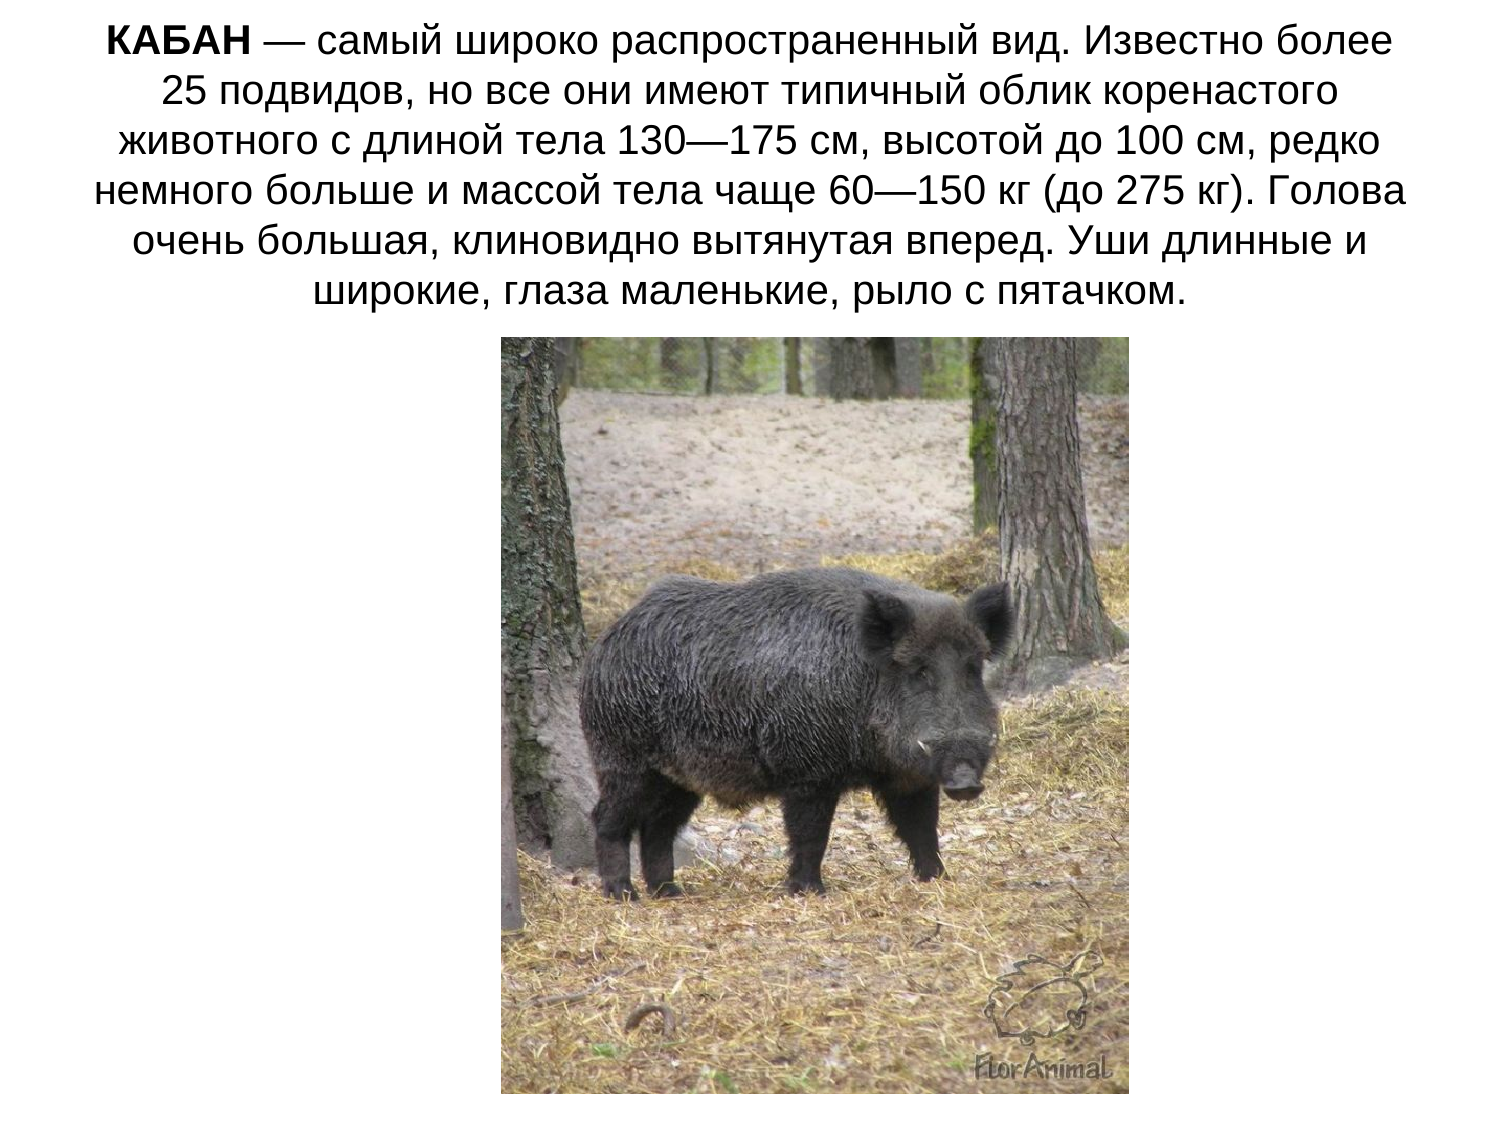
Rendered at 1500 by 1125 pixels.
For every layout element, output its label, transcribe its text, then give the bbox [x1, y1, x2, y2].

picture [501, 337, 1129, 1094]
title КАБАН — самый широко распространенный вид. Известно более 25 подвидов, но все они имеют типичный облик коренастого животного с длиной тела 130—175 см, высотой до 100 см, редко немного больше и массой тела чаще 60—150 кг (до 275 кг). Голова очень большая, клиновидно вытянутая вперед. Уши длинные и широкие, глаза маленькие, рыло с пятачком. [75, 0, 1426, 327]
